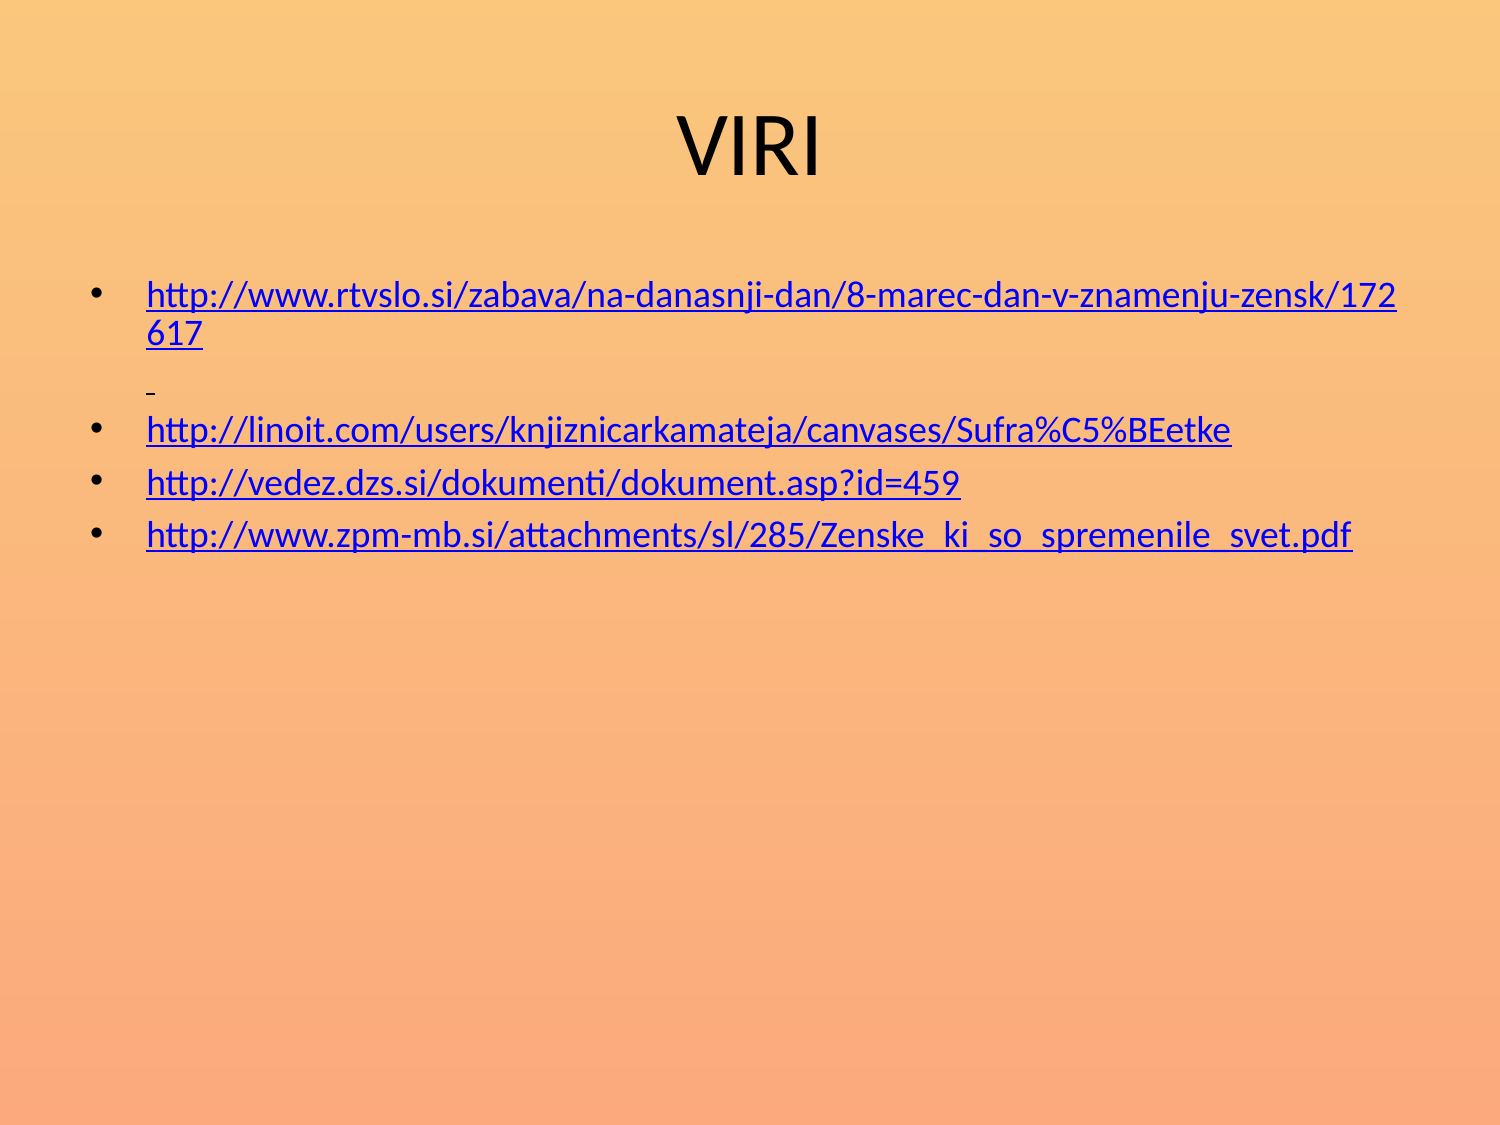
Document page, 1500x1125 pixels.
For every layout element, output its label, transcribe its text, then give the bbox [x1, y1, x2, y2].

list http://www.rtvslo.si/zabava/na-danasnji-dan/8-marec-dan-v-znamenju-zensk/172617 http://linoit.com/users/knjiznicarkamateja/canvases/Sufra%C5%BEetke http://vedez.dzs.si/dokumenti/dokument.asp?id=459 http://www.zpm-mb.si/attachments/sl/285/Zenske_ki_so_spremenile_svet.pdf [75, 262, 1425, 1005]
title VIRI [75, 45, 1425, 233]
